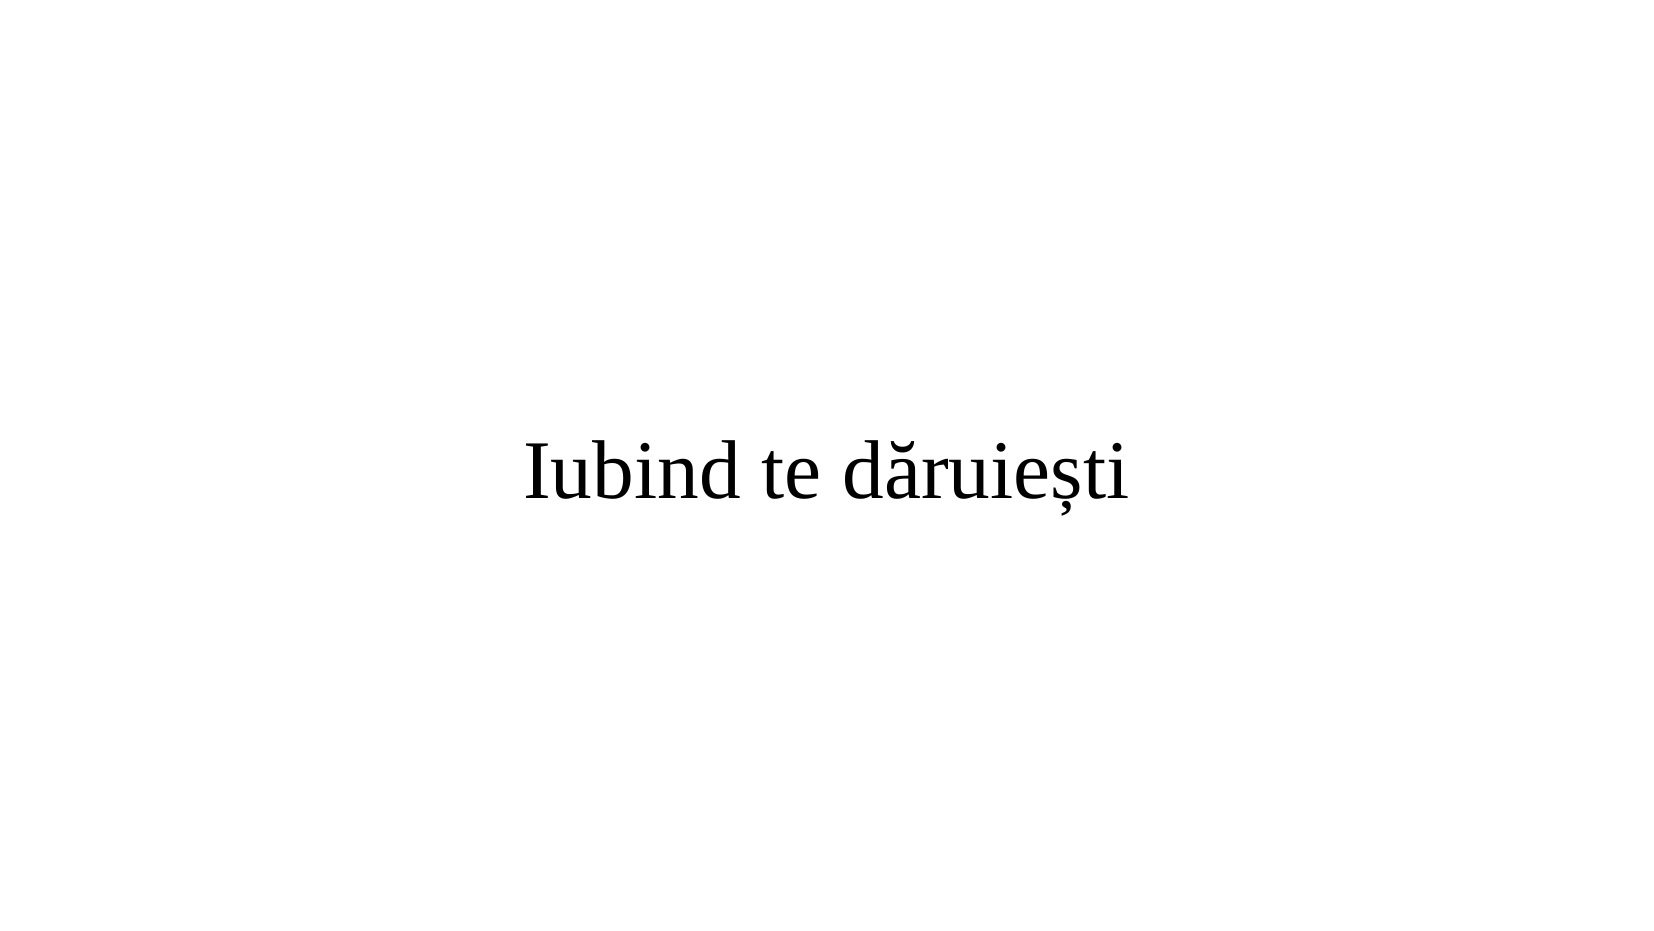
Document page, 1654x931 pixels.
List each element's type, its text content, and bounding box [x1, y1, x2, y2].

title Iubind te dăruiești [165, 392, 1489, 549]
